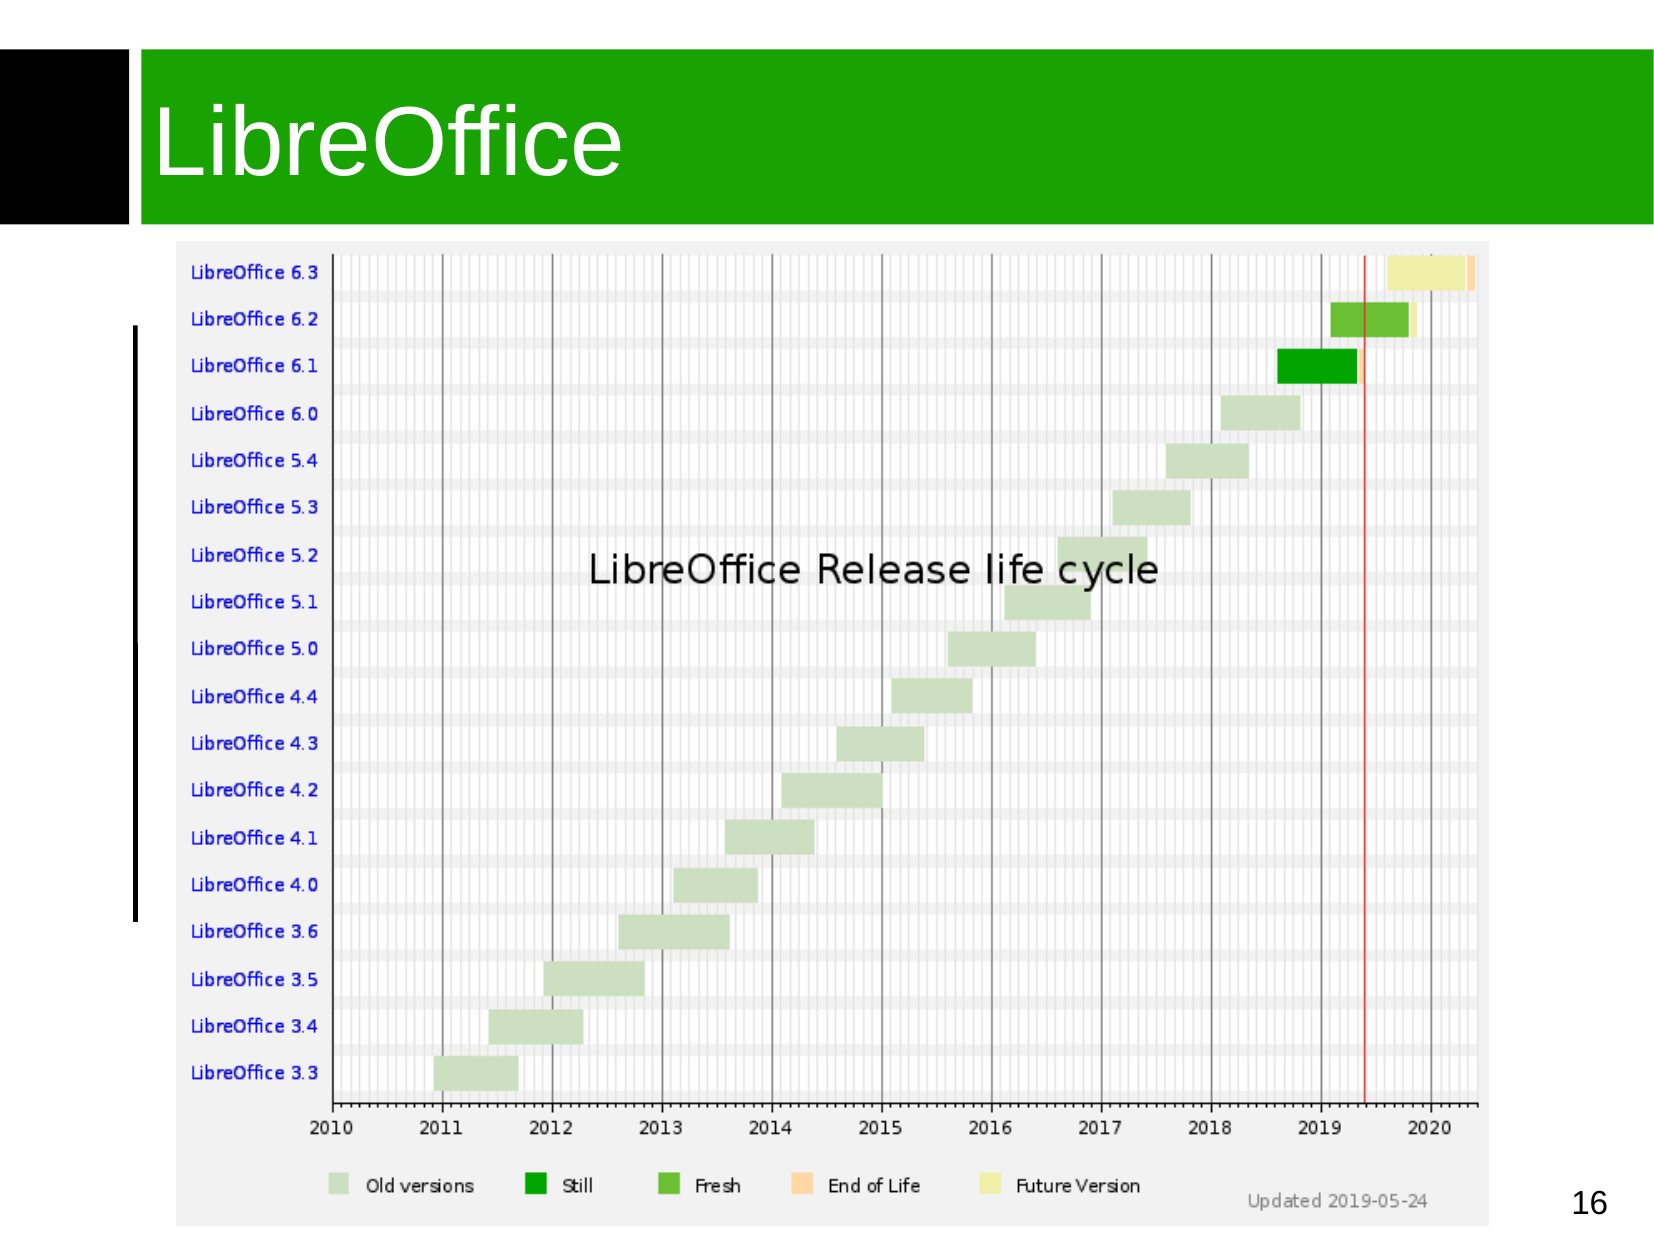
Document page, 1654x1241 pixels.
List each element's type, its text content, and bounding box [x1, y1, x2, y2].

picture [176, 241, 1489, 1226]
title LibreOffice [152, 72, 1654, 211]
